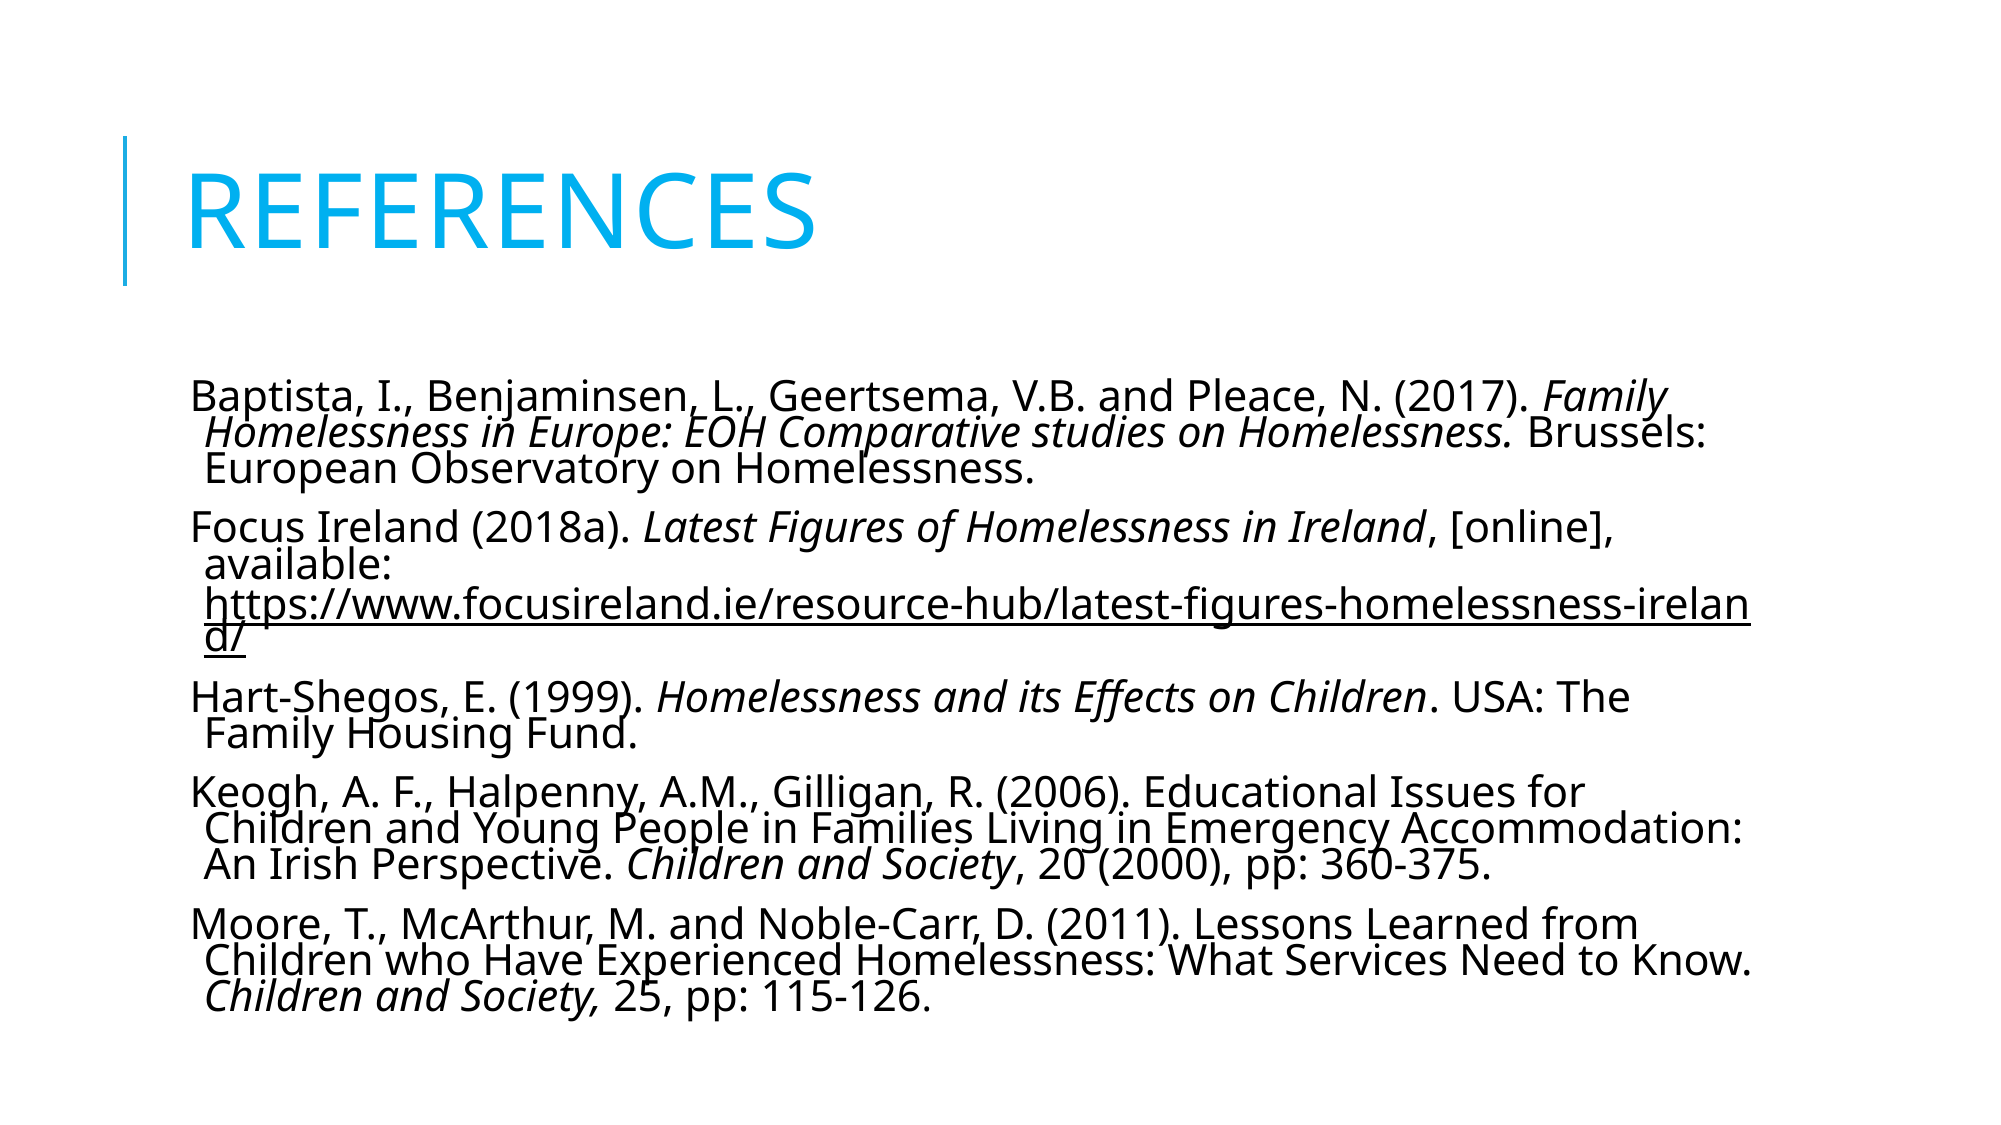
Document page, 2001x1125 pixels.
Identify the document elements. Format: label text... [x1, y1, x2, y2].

list Baptista, I., Benjaminsen, L., Geertsema, V.B. and Pleace, N. (2017). Family Homelessness in Europe: EOH Comparative studies on Homelessness. Brussels: European Observatory on Homelessness. Focus Ireland (2018a). Latest Figures of Homelessness in Ireland, [online], available: https://www.focusireland.ie/resource-hub/latest-figures-homelessness-ireland/ Hart-Shegos, E. (1999). Homelessness and its Effects on Children. USA: The Family Housing Fund. Keogh, A. F., Halpenny, A.M., Gilligan, R. (2006). Educational Issues for Children and Young People in Families Living in Emergency Accommodation: An Irish Perspective. Children and Society, 20 (2000), pp: 360-375. Moore, T., McArthur, M. and Noble-Carr, D. (2011). Lessons Learned from Children who Have Experienced Homelessness: What Services Need to Know. Children and Society, 25, pp: 115-126. [168, 375, 1763, 1036]
title References [168, 96, 1763, 343]
